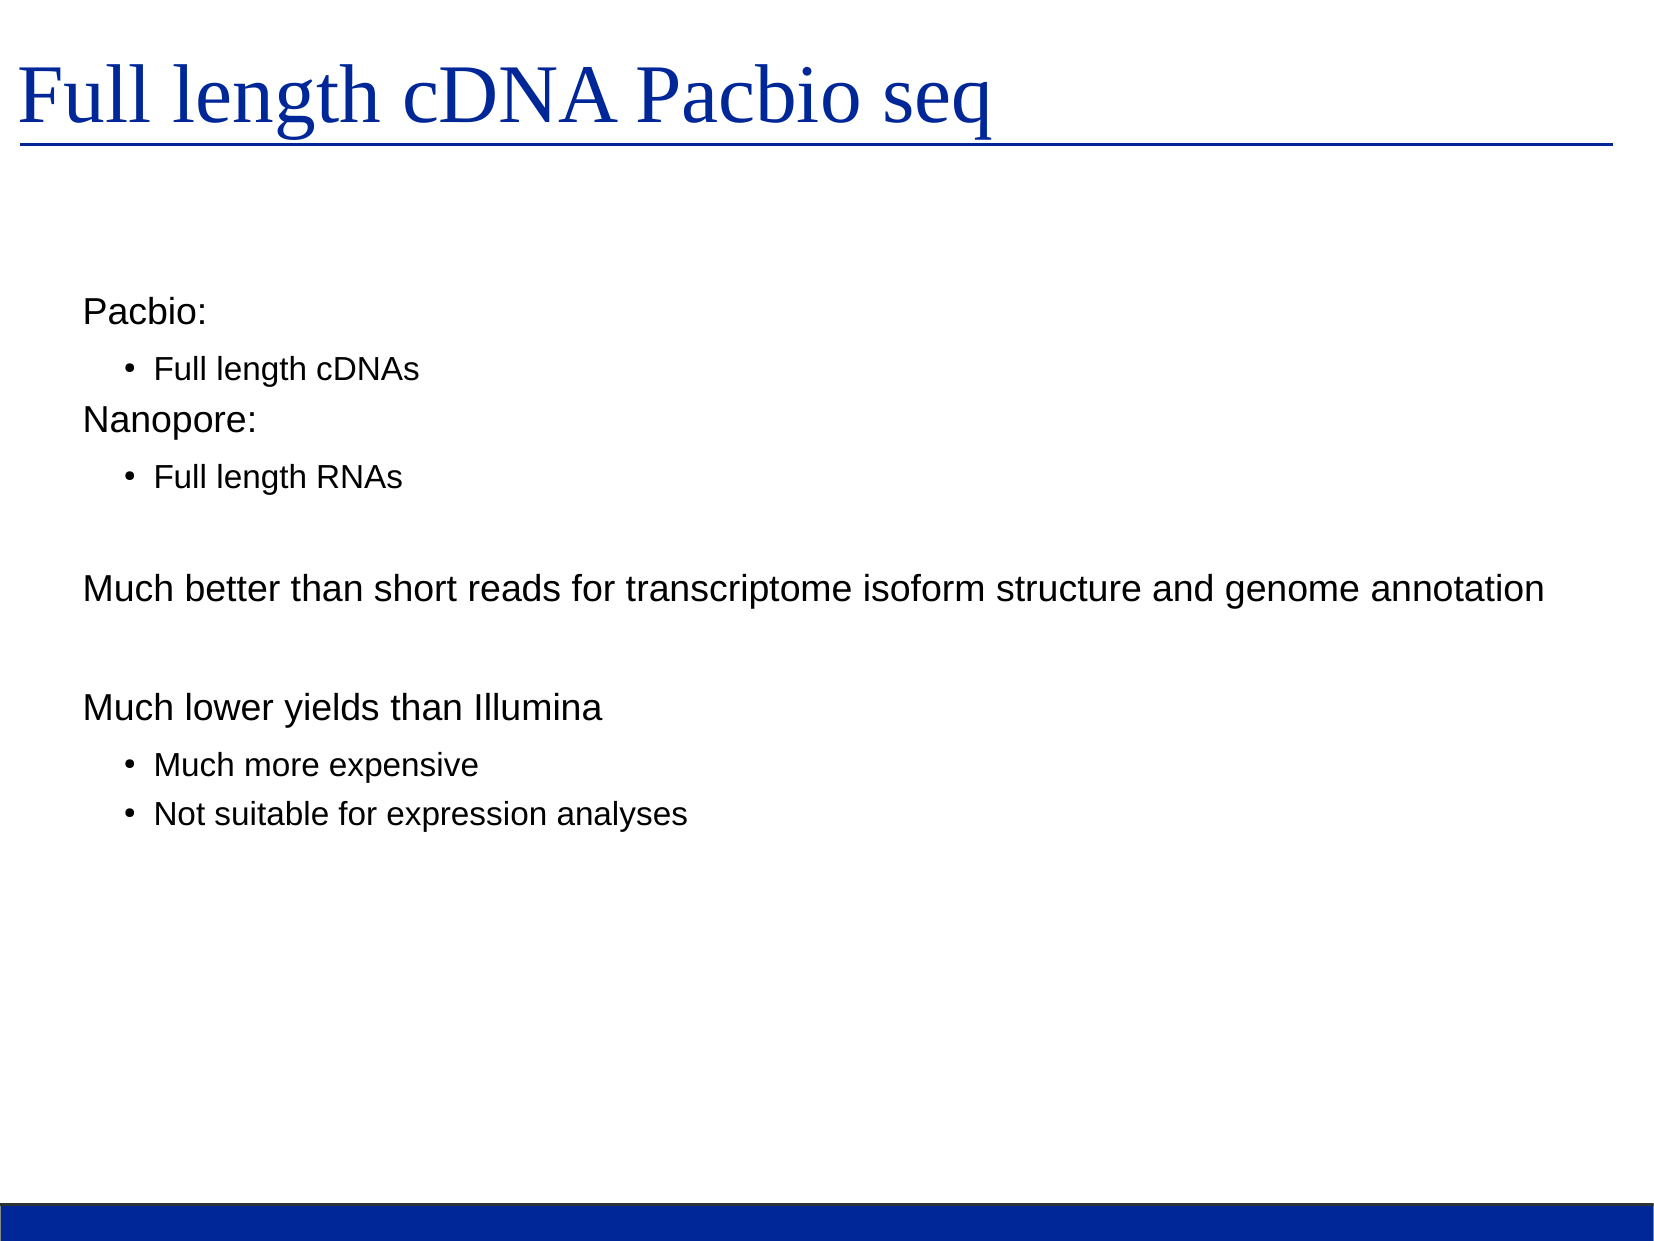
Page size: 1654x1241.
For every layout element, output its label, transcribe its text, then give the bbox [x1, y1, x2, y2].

list Pacbio: Full length cDNAs Nanopore: Full length RNAs Much better than short reads for transcriptome isoform structure and genome annotation Much lower yields than Illumina Much more expensive Not suitable for expression analyses [82, 290, 1571, 1109]
title Full length cDNA Pacbio seq [17, 0, 1589, 198]
